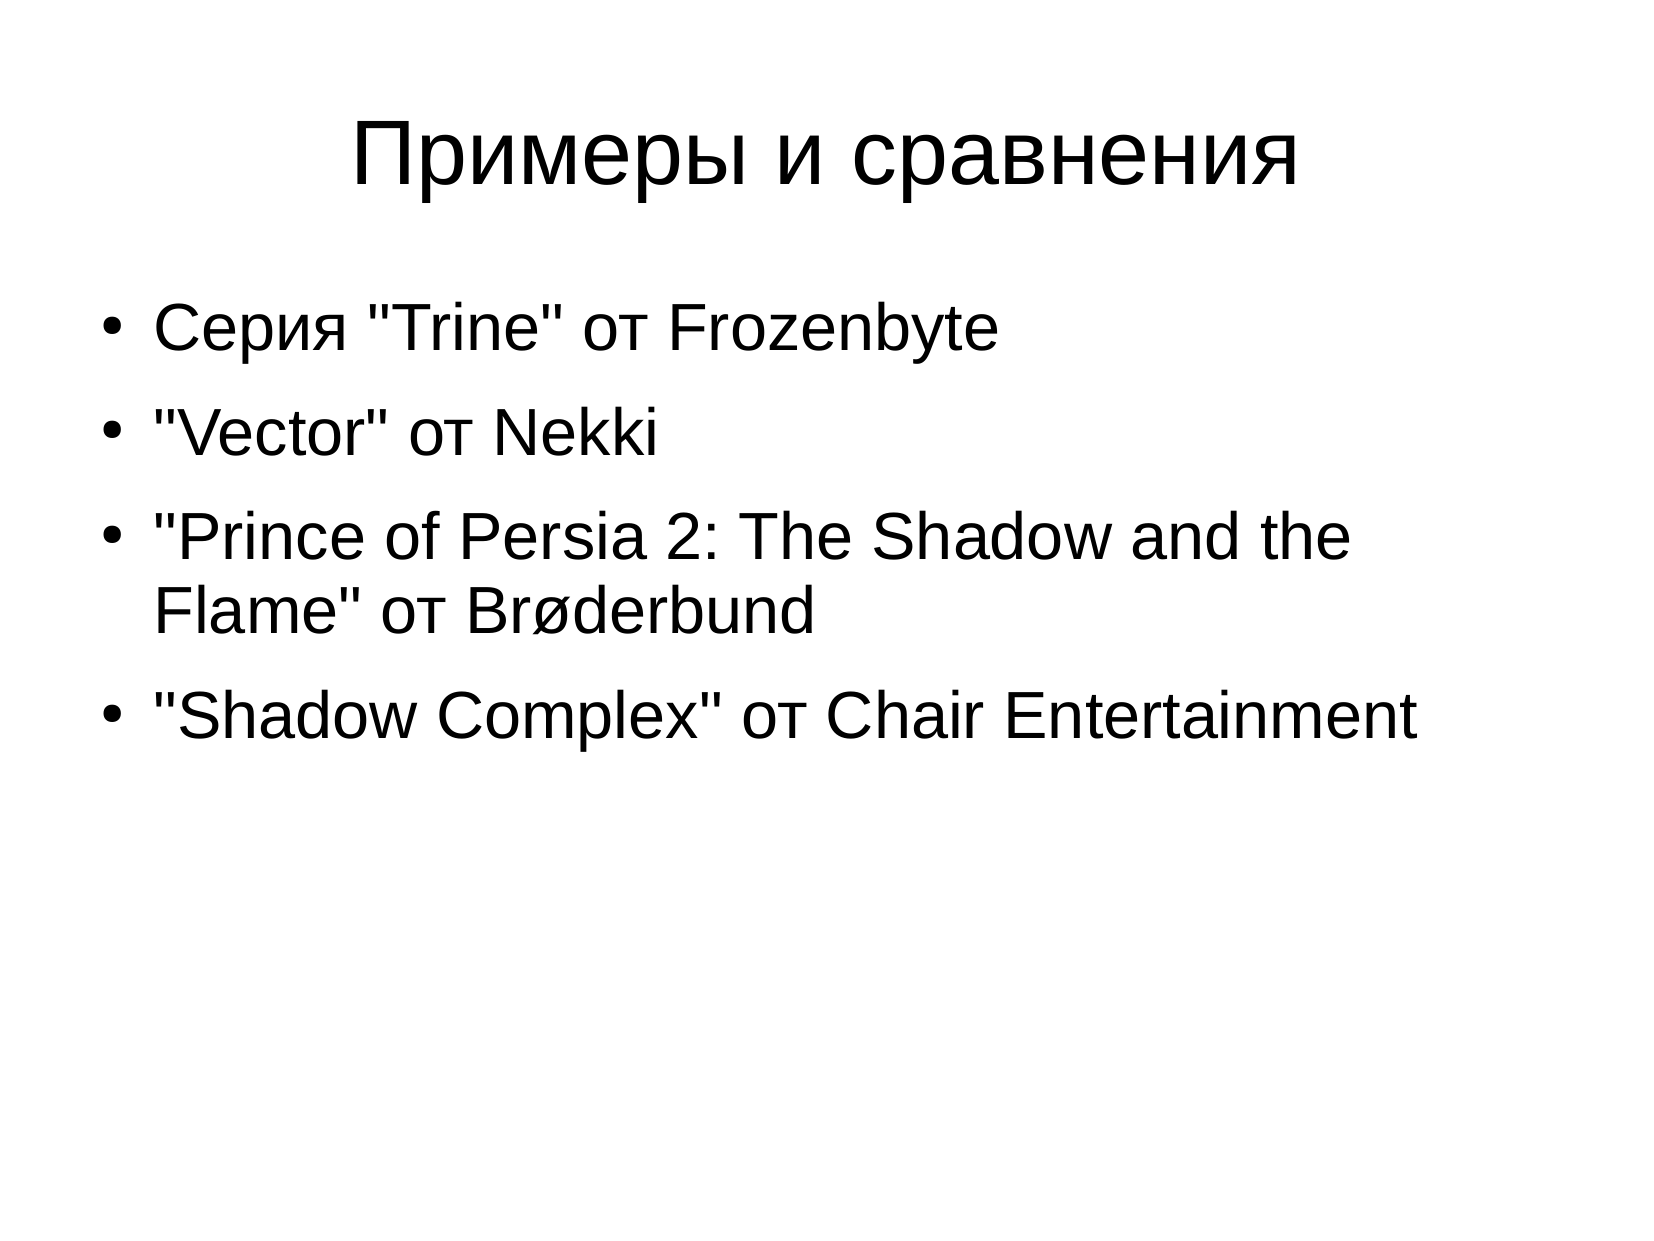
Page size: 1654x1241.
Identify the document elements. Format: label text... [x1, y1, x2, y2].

title Примеры и сравнения [82, 49, 1571, 257]
list Серия "Trine" от Frozenbyte "Vector" от Nekki "Prince of Persia 2: The Shadow and the Flame" от Brøderbund "Shadow Complex" от Chair Entertainment [82, 290, 1571, 1109]
